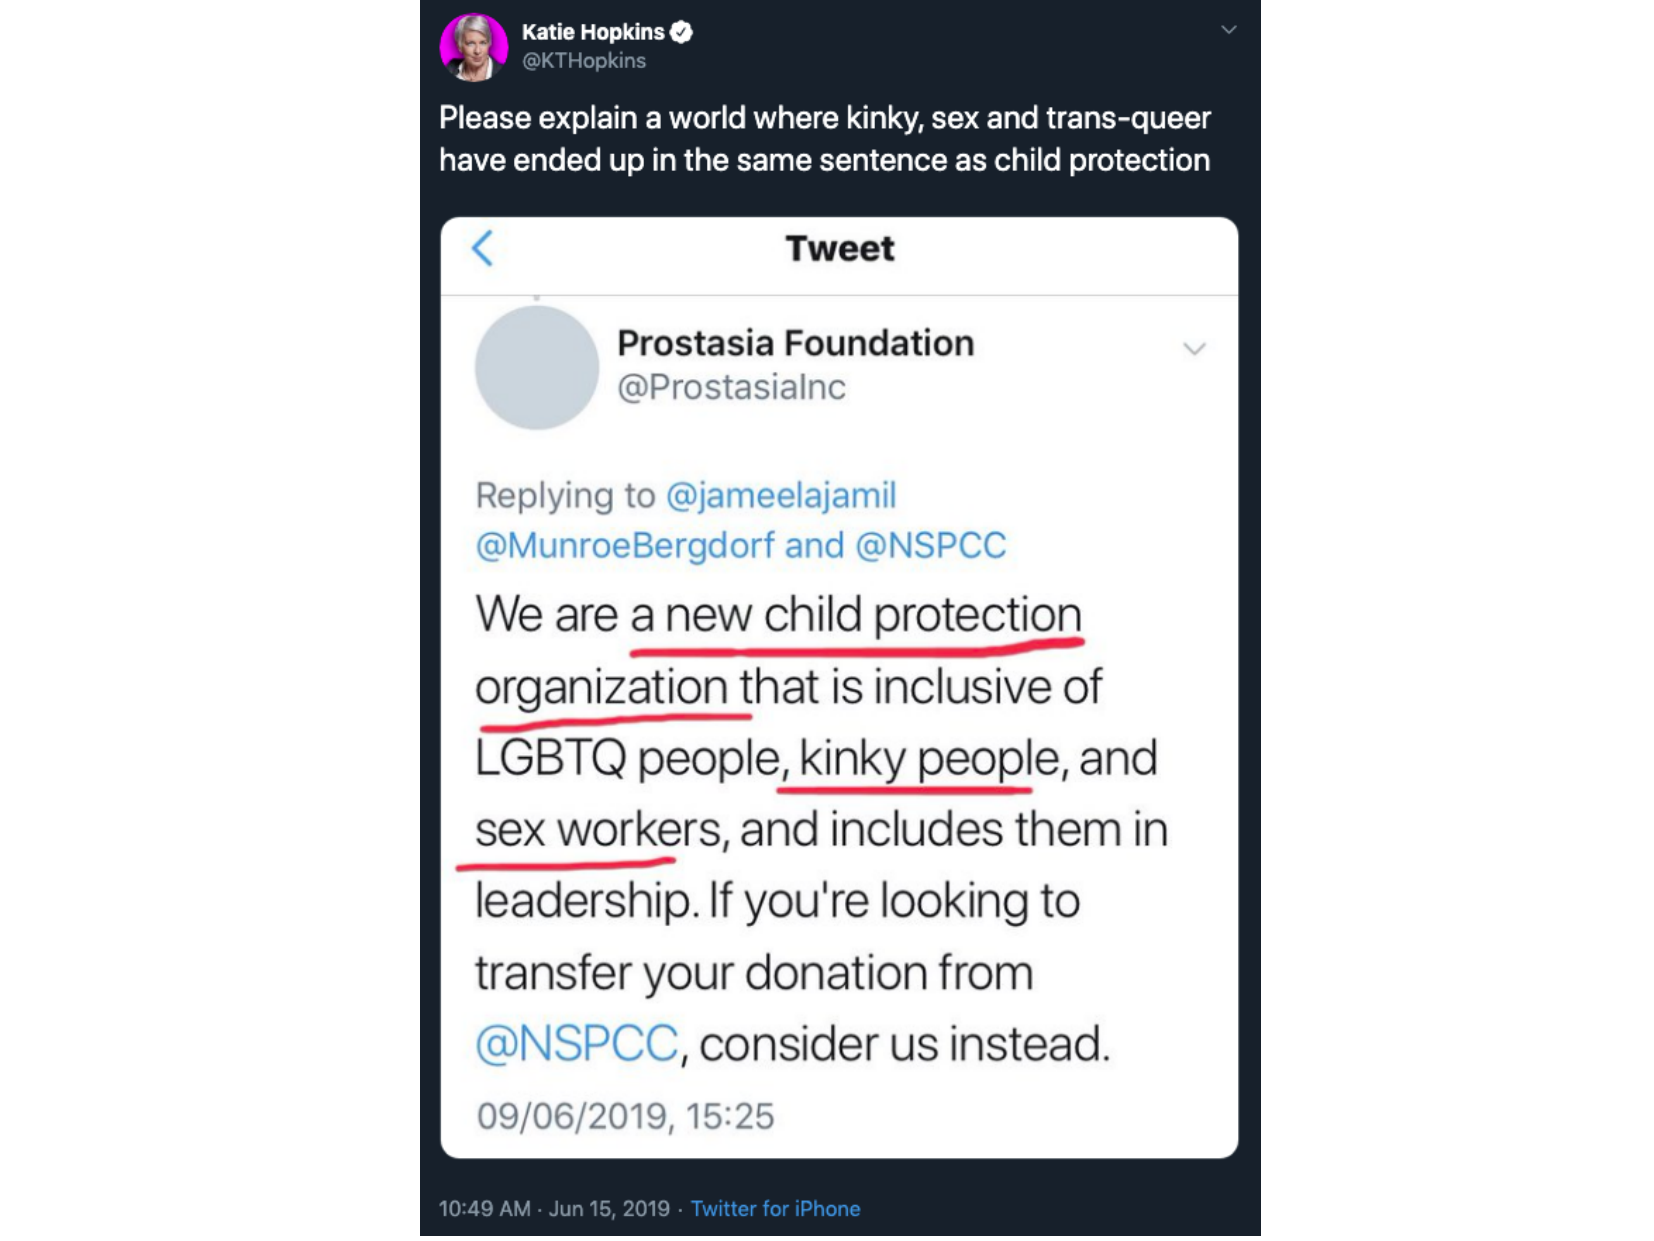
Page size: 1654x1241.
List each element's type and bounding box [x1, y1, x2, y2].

picture [420, 0, 1261, 1236]
